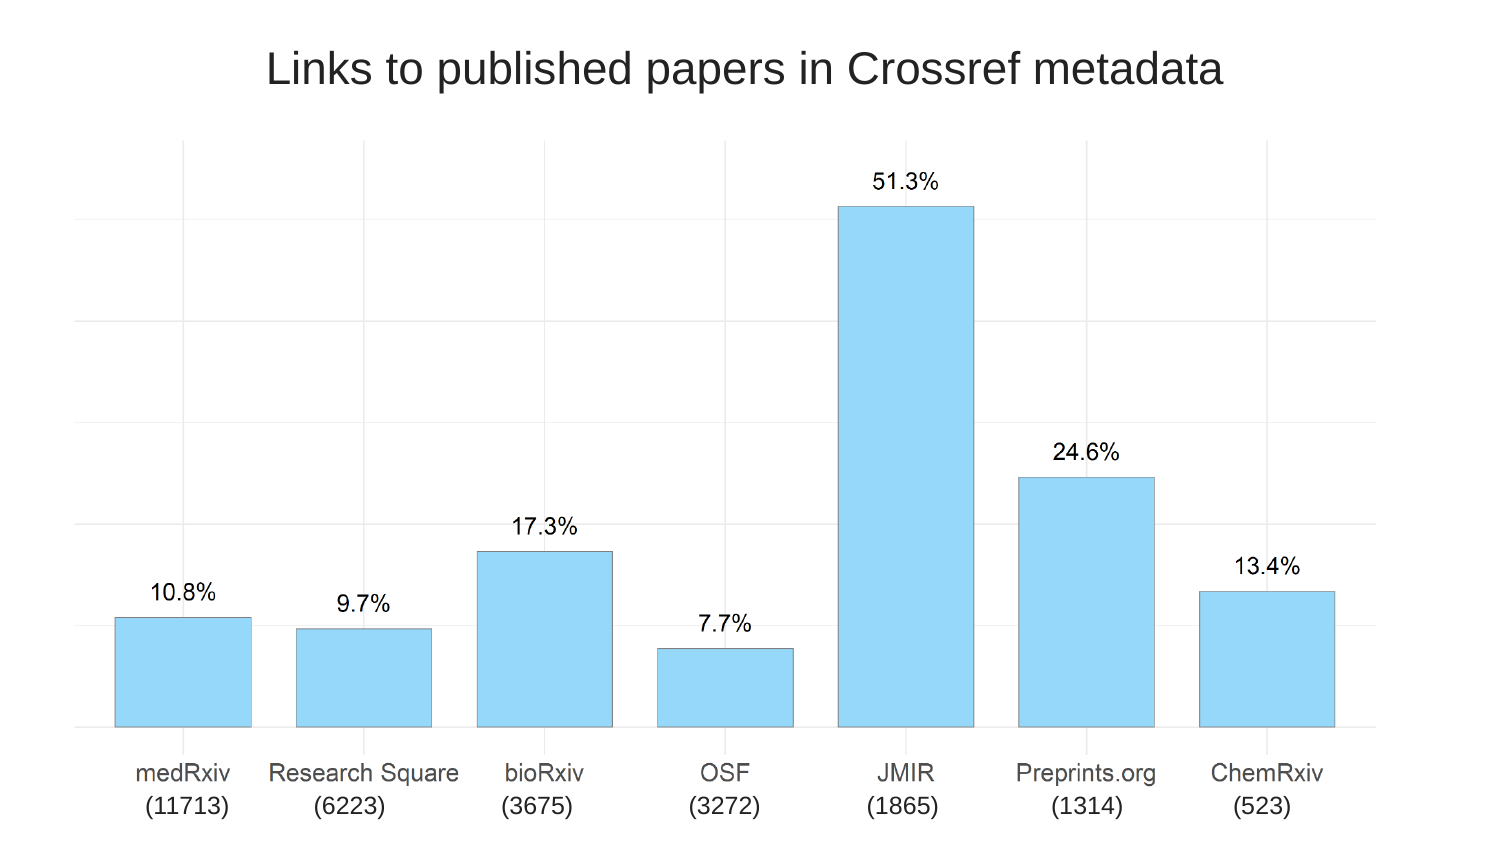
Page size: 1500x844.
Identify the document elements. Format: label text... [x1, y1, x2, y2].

text_box (11713) [90, 774, 252, 828]
text_box (1865) [806, 774, 990, 828]
picture [62, 132, 1384, 794]
text_box Links to published papers in Crossref metadata [217, 23, 1286, 108]
text_box (1314) [990, 774, 1165, 828]
text_box (6223) [252, 774, 440, 828]
text_box (3675) [440, 774, 627, 828]
text_box (3272) [627, 774, 806, 828]
text_box (523) [1165, 774, 1360, 828]
